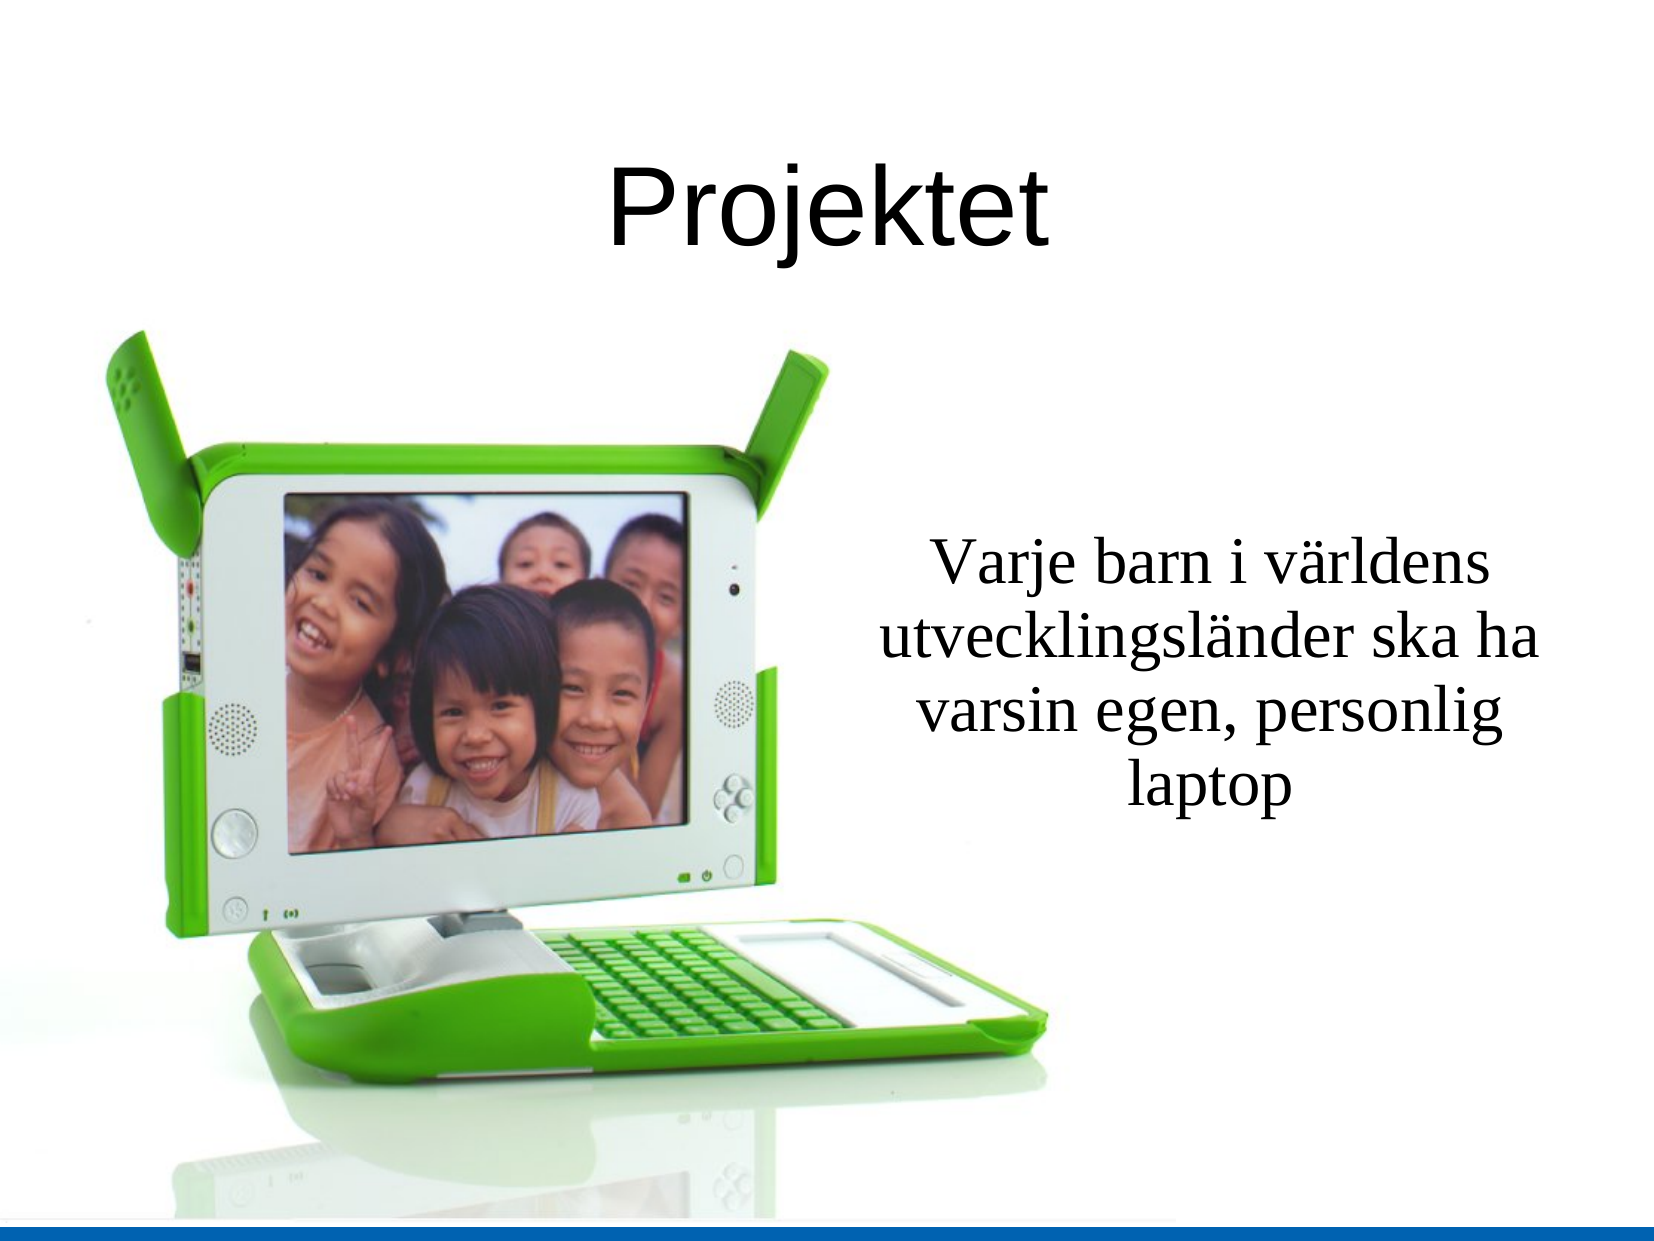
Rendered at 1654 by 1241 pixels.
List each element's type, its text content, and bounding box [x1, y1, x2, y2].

title Projektet [121, 102, 1534, 310]
picture [0, 307, 1176, 1223]
subtitle Varje barn i världens utvecklingsländer ska ha varsin egen, personlig laptop [826, 281, 1595, 1063]
